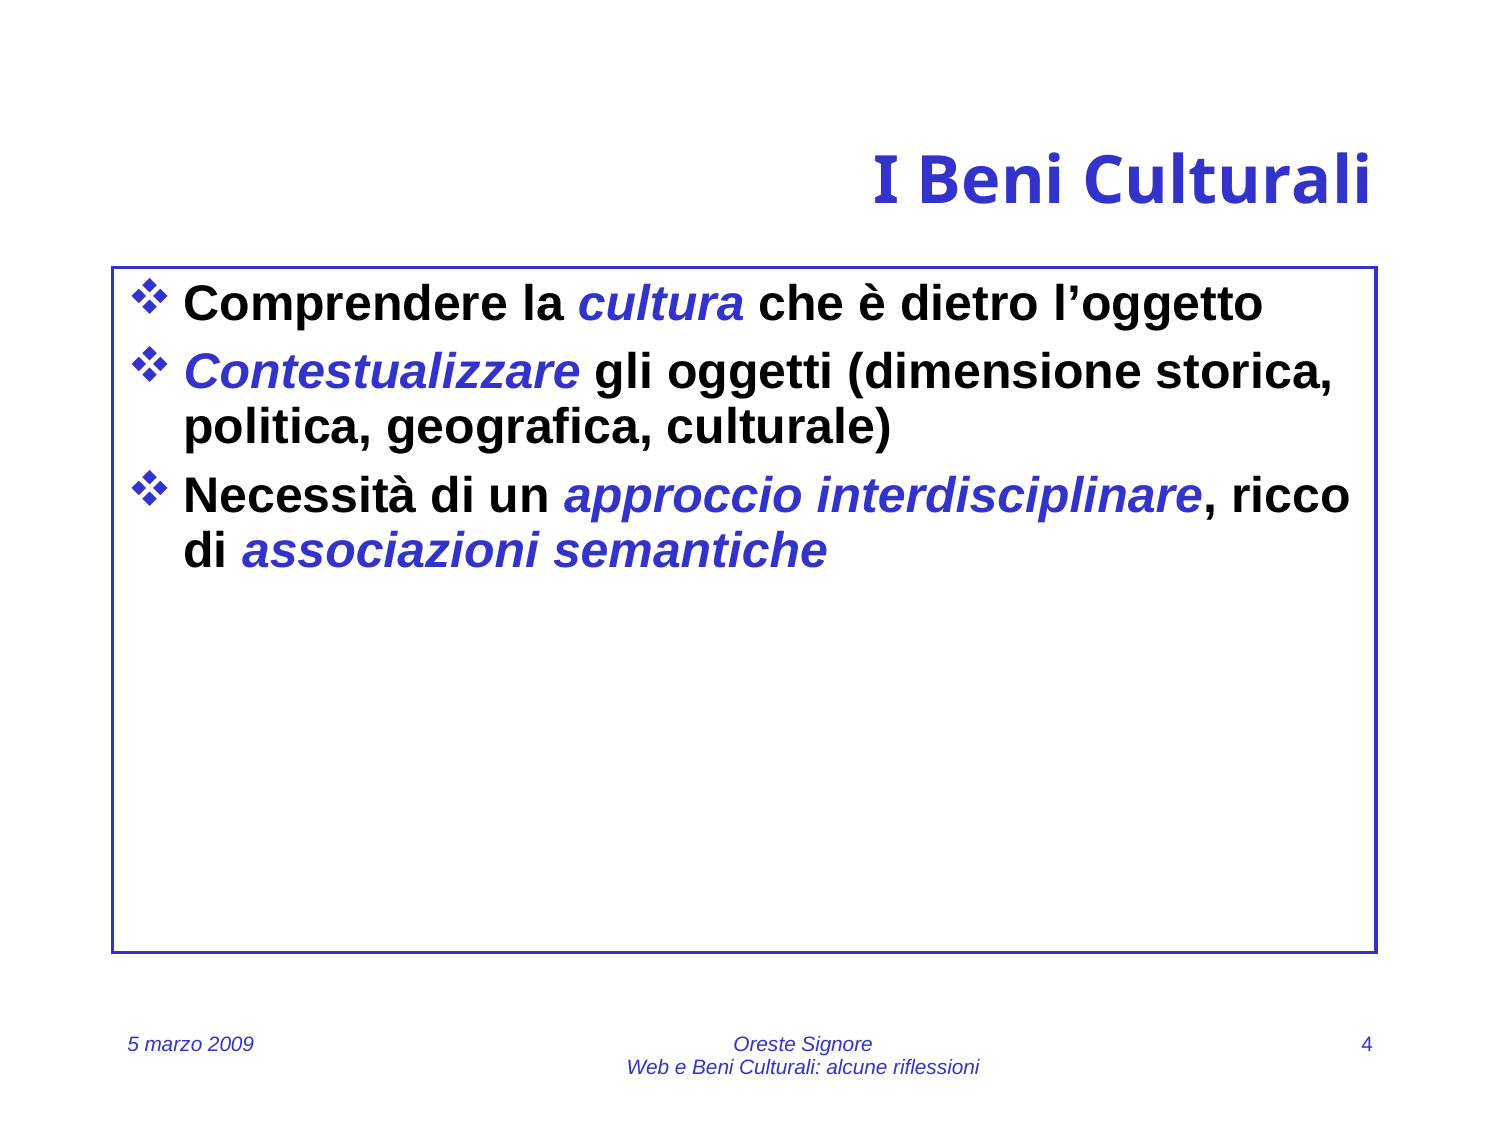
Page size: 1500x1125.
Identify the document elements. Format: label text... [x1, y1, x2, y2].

list Comprendere la cultura che è dietro l’oggetto Contestualizzare gli oggetti (dimensione storica, politica, geografica, culturale) Necessità di un approccio interdisciplinare, ricco di associazioni semantiche [112, 267, 1377, 953]
title I Beni Culturali [112, 99, 1388, 256]
